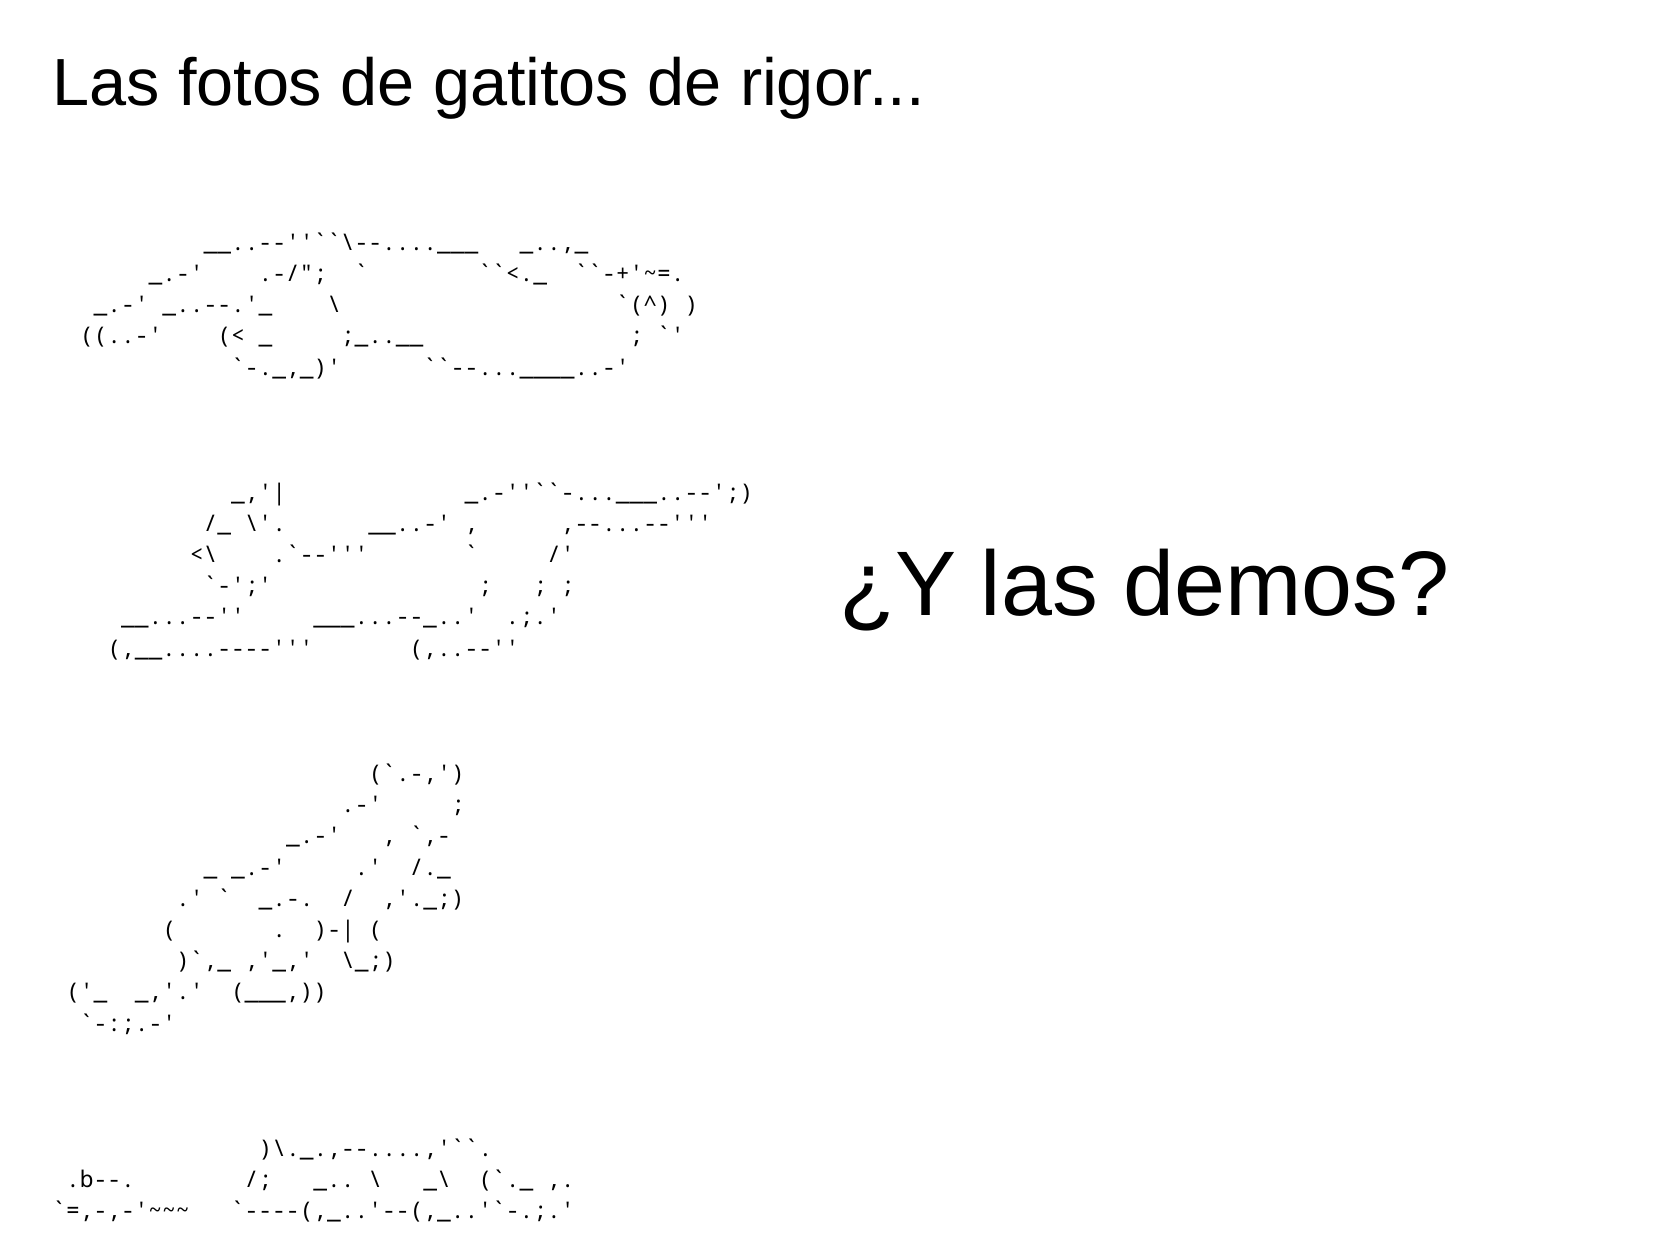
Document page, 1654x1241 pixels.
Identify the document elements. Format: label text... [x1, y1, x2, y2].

text_box Las fotos de gatitos de rigor... __..--''``\--....___ _..,_ _.-' .-/"; ` ``<._ ``-+'~=. _.-' _..--.'_ \ `(^) ) ((..-' (< _ ;_..__ ; `' `-._,_)' ``--...____..-' _,'| _.-''``-...___..--';) /_ \'. __..-' , ,--...--''' <\ .`--''' ` /' `-';' ; ; ; __...--'' ___...--_..' .;.' (,__....----''' (,..--'' (`.-,') .-' ; _.-' , `,- _ _.-' .' /._ .' ` _.-. / ,'._;) ( . )-| ( )`,_ ,'_,' \_;) ('_ _,'.' (___,)) `-:;.-' )\._.,--....,'``. .b--. /; _.. \ _\ (`._ ,. `=,-,-'~~~ `----(,_..'--(,_..'`-.;.' [37, 37, 1613, 1084]
text_box ¿Y las demos? [825, 525, 1613, 643]
